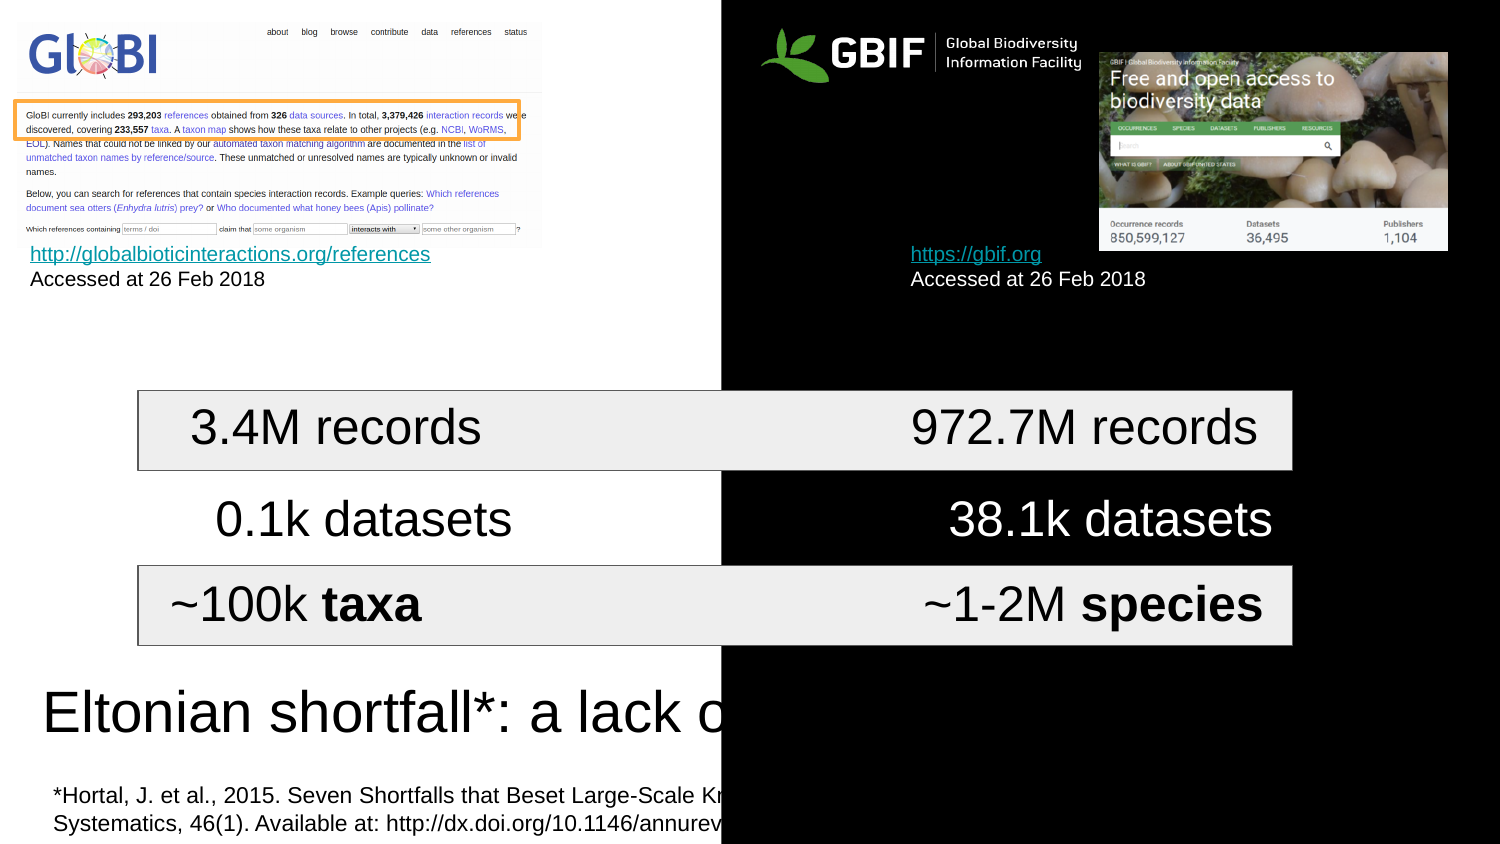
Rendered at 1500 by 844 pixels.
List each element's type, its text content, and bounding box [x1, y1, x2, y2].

text_box 38.1k datasets [933, 471, 1354, 559]
text_box Eltonian shortfall*: a lack of species-interaction records [0, 658, 1500, 768]
picture [17, 103, 517, 137]
text_box https://gbif.org Accessed at 26 Feb 2018 [895, 225, 1400, 312]
text_box [524, 0, 1500, 658]
text_box *Hortal, J. et al., 2015. Seven Shortfalls that Beset Large-Scale Knowledge of Biodiversity. Annual Review of Ecology, Evolution, and Systematics, 46(1). Available at: http://dx.doi.org/10.1146/annurev-ecolsys-112414-054400. [38, 766, 1500, 844]
text_box ~100k taxa [155, 556, 524, 658]
picture [1099, 52, 1448, 251]
text_box http://globalbioticinteractions.org/references Accessed at 26 Feb 2018 [14, 225, 519, 312]
text_box [138, 390, 175, 471]
text_box [138, 565, 155, 646]
text_box 972.7M records [895, 379, 1317, 515]
text_box 3.4M records [175, 379, 554, 515]
text_box ~1-2M species [908, 556, 1308, 658]
picture [761, 28, 1081, 83]
text_box 0.1k datasets [200, 471, 557, 607]
picture [17, 22, 542, 248]
